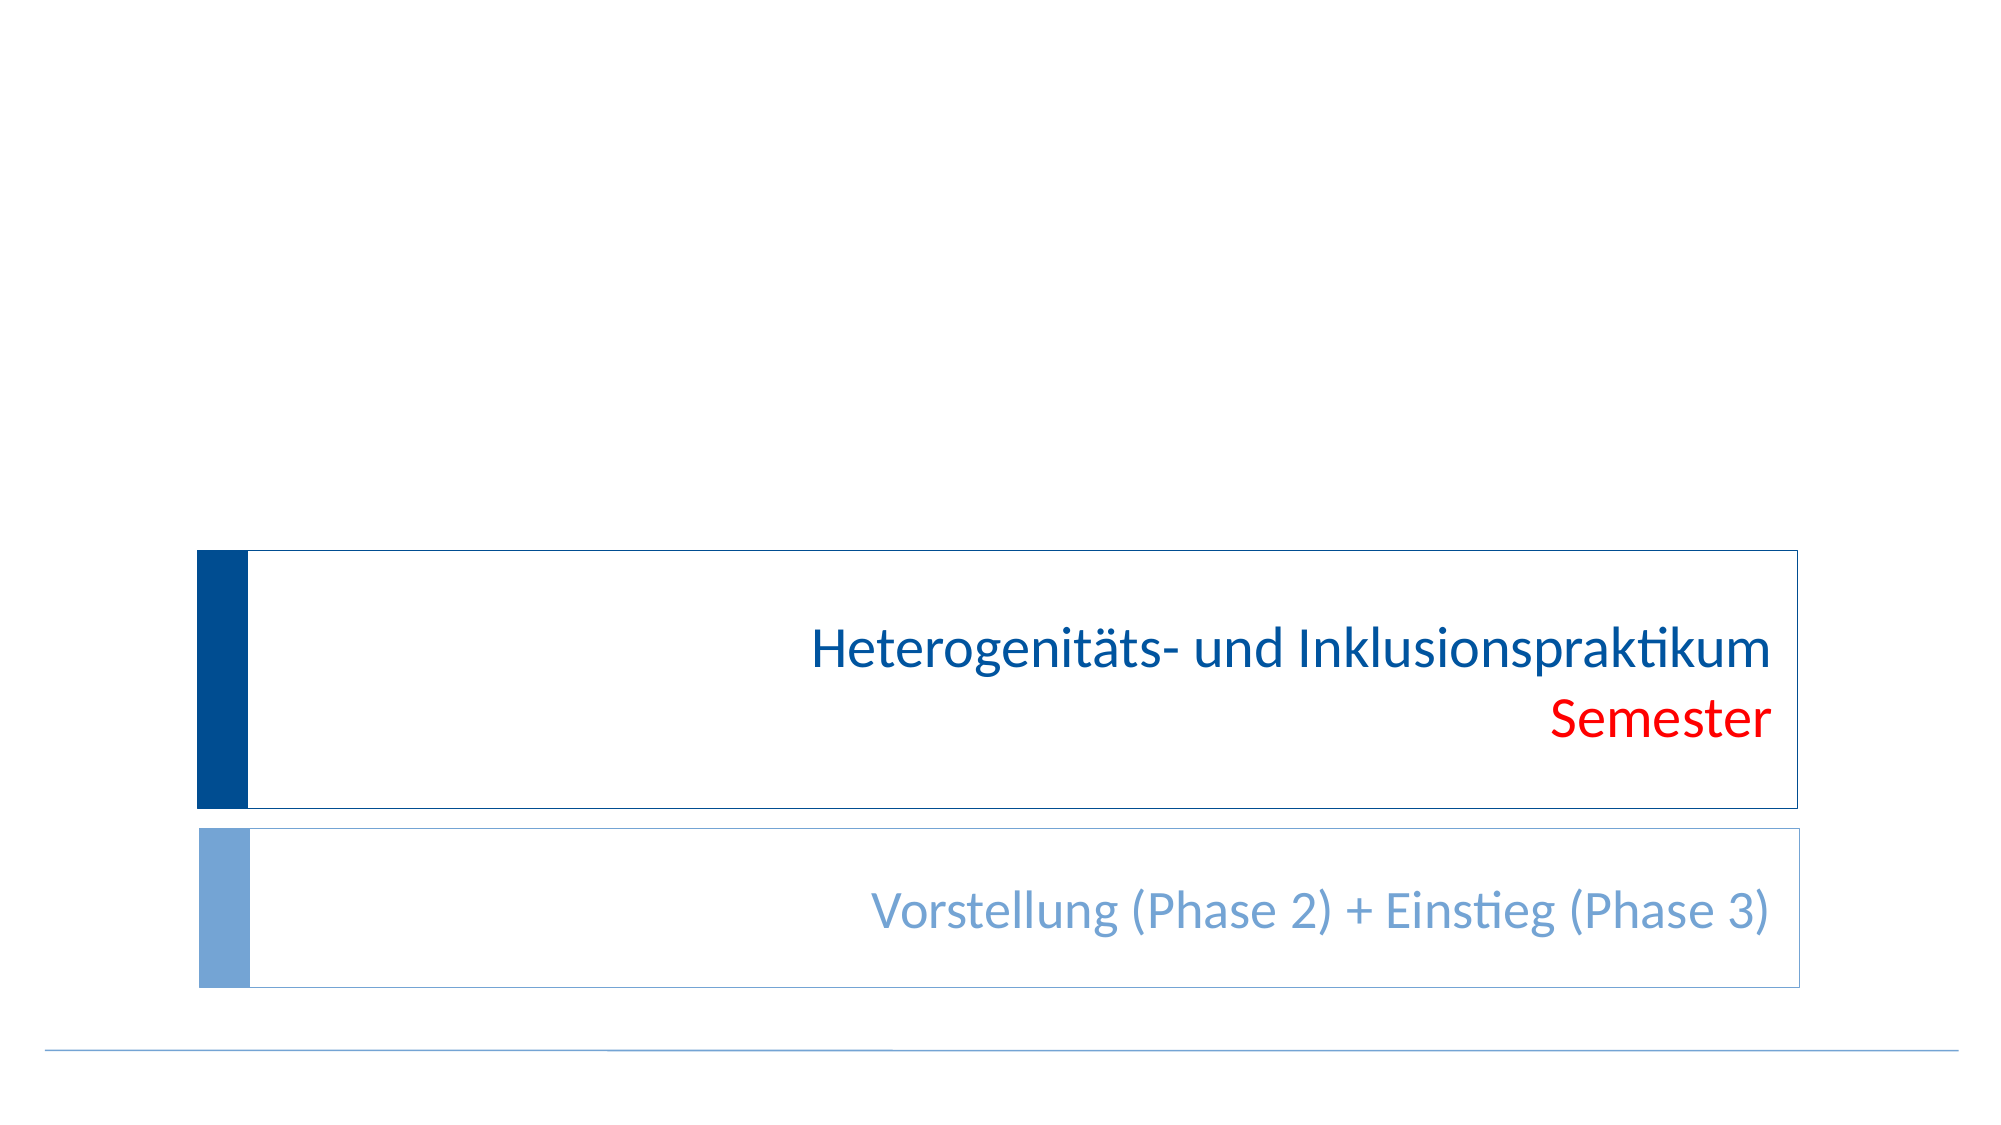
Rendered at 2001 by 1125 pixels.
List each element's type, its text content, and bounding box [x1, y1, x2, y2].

subtitle Vorstellung (Phase 2) + Einstieg (Phase 3) [259, 837, 1788, 976]
title Heterogenitäts- und Inklusionspraktikum Semester [259, 558, 1788, 801]
